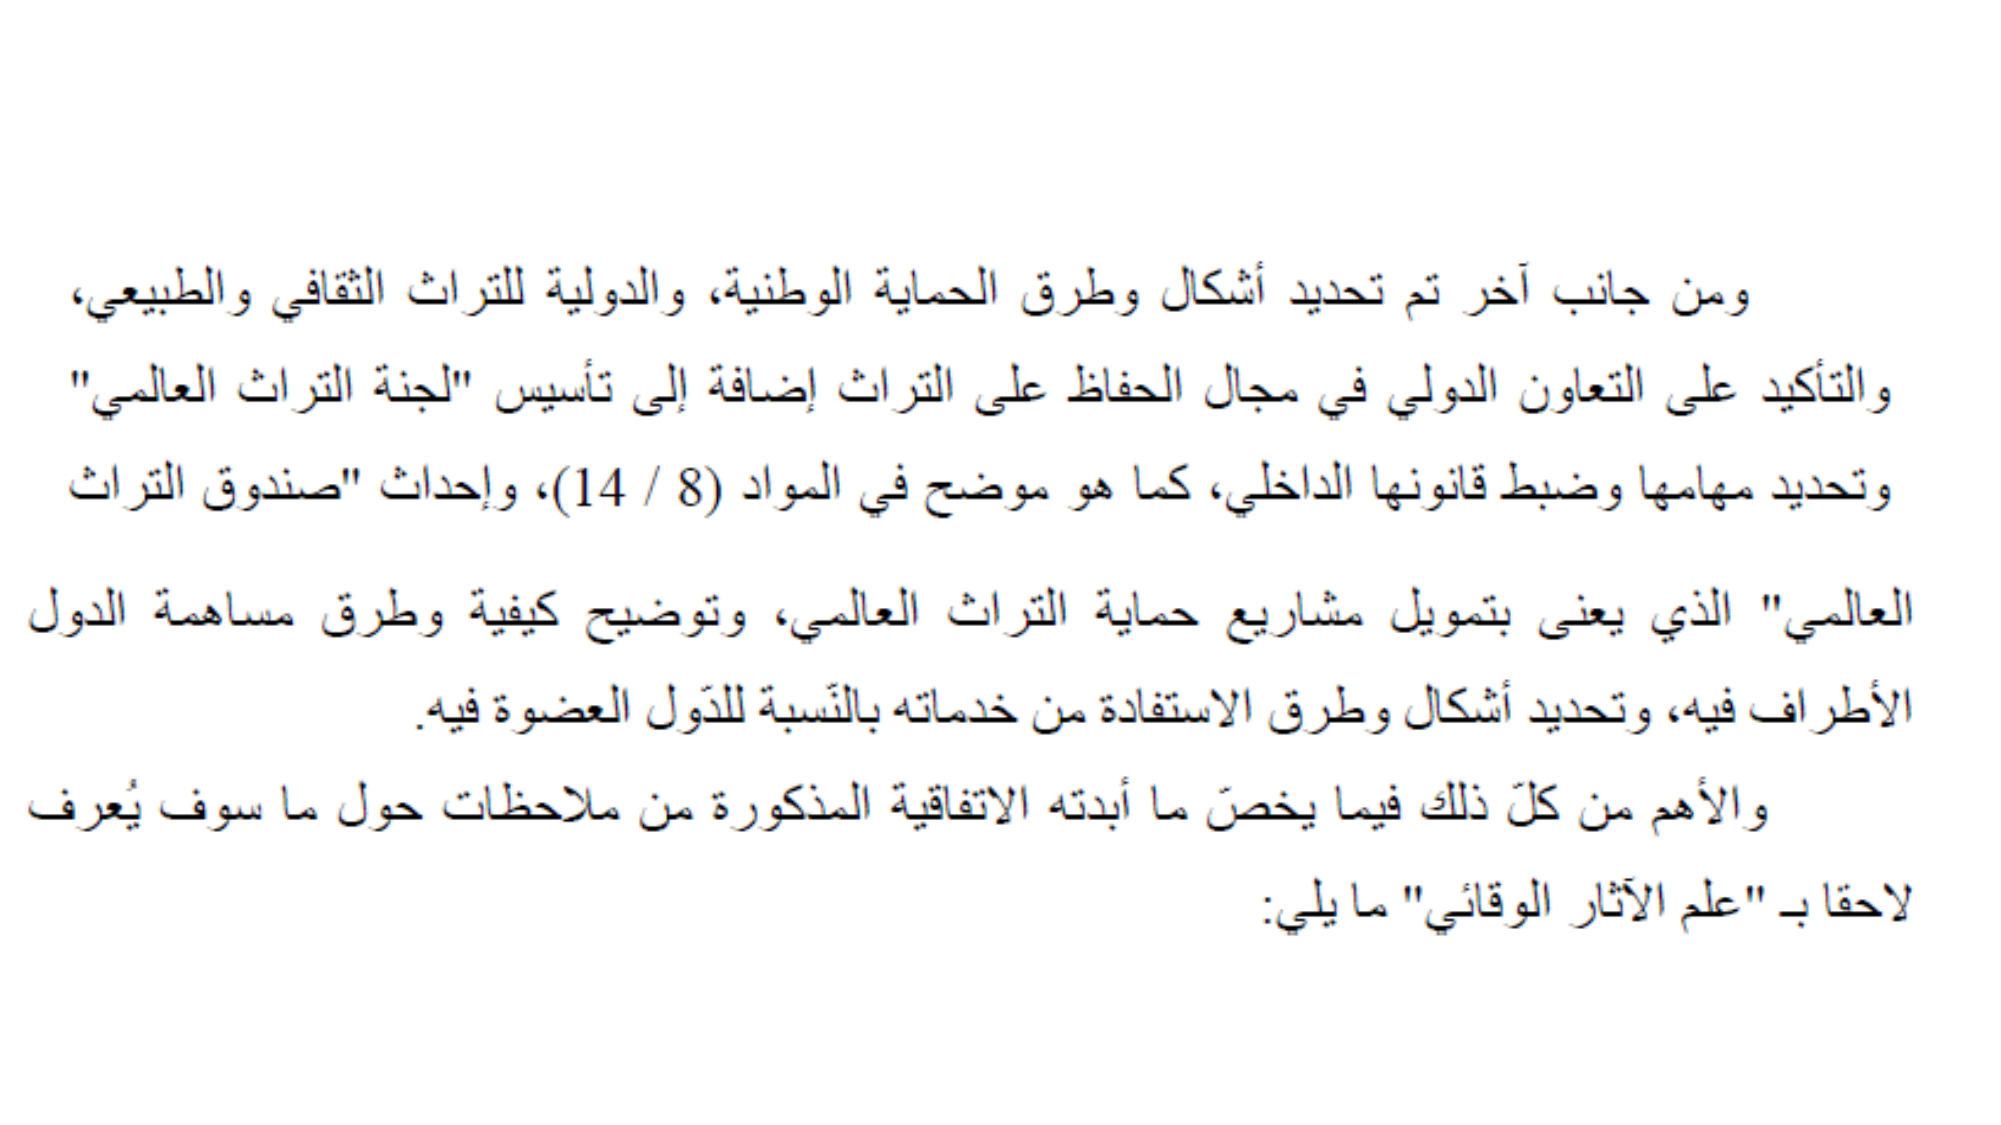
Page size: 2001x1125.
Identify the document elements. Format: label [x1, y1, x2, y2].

picture [44, 243, 1917, 538]
picture [0, 562, 1949, 953]
